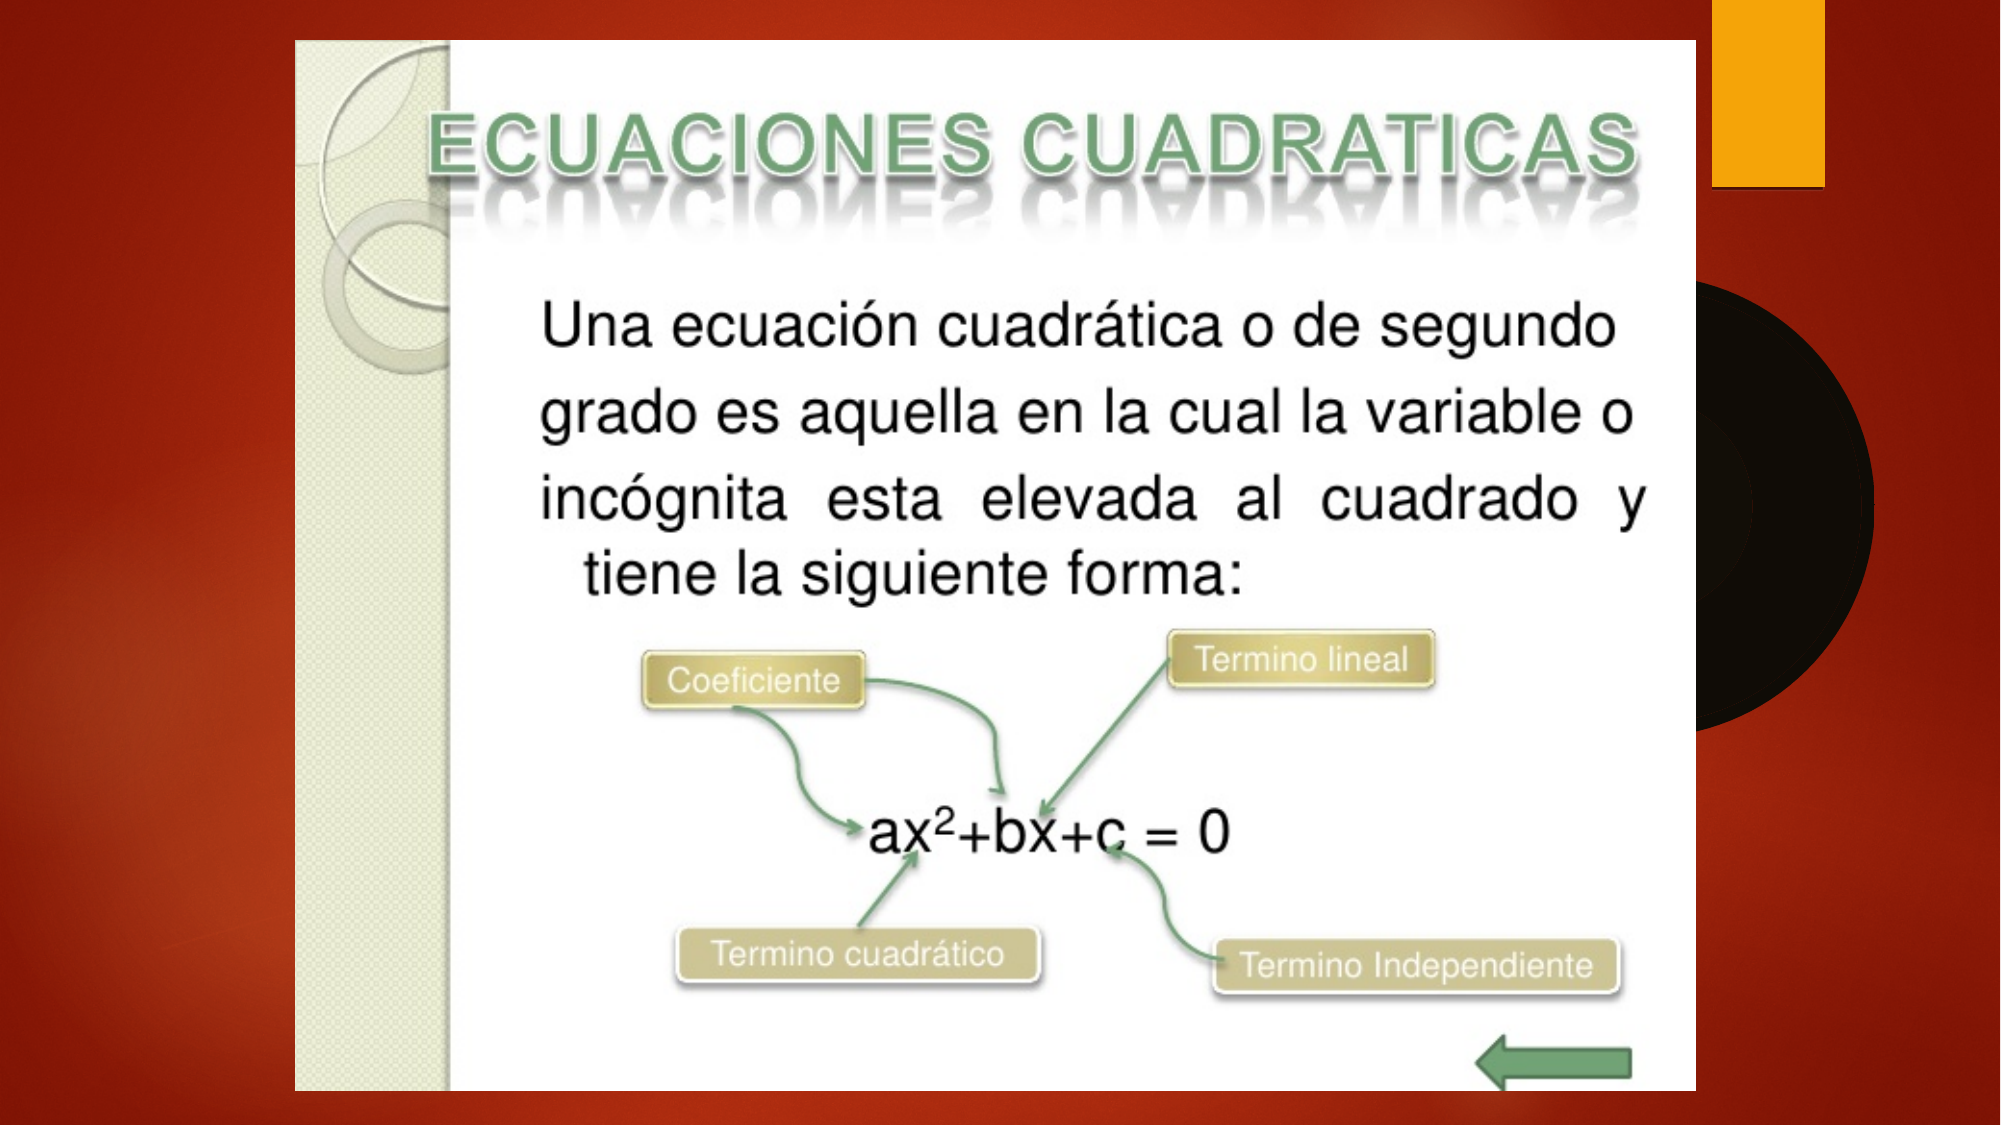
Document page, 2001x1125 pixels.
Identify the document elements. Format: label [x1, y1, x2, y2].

picture [295, 40, 1696, 1091]
